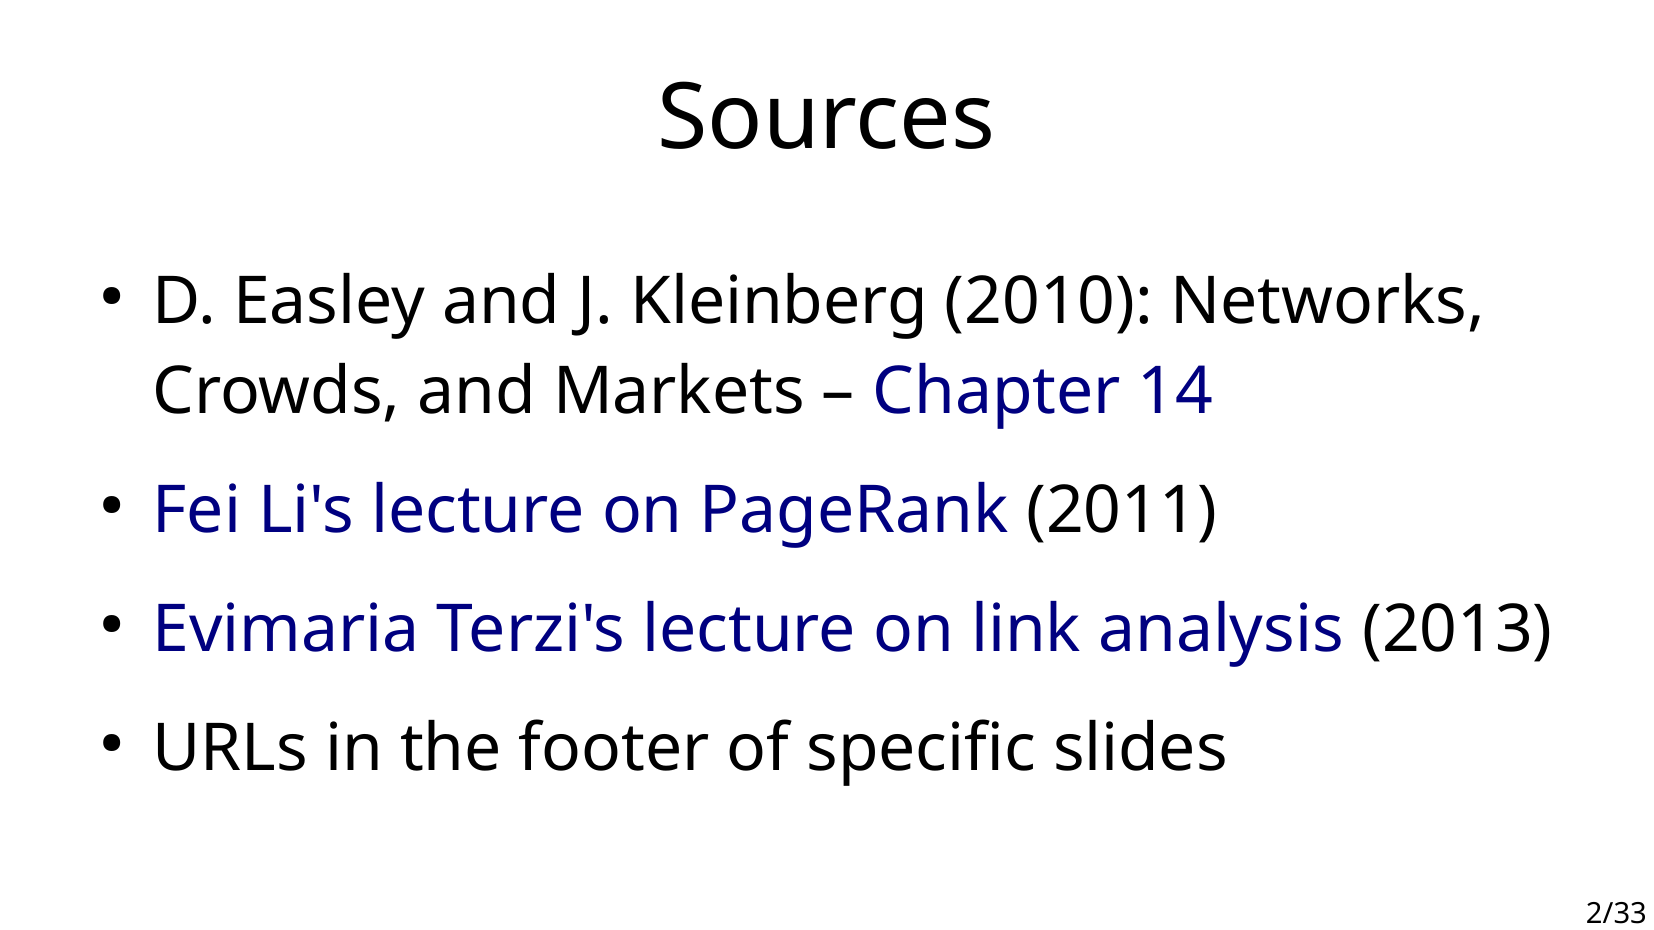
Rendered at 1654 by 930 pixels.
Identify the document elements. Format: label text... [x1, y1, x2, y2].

title Sources [82, 1, 1571, 225]
list D. Easley and J. Kleinberg (2010): Networks, Crowds, and Markets – Chapter 14 Fei Li's lecture on PageRank (2011) Evimaria Terzi's lecture on link analysis (2013) URLs in the footer of specific slides [82, 252, 1571, 793]
